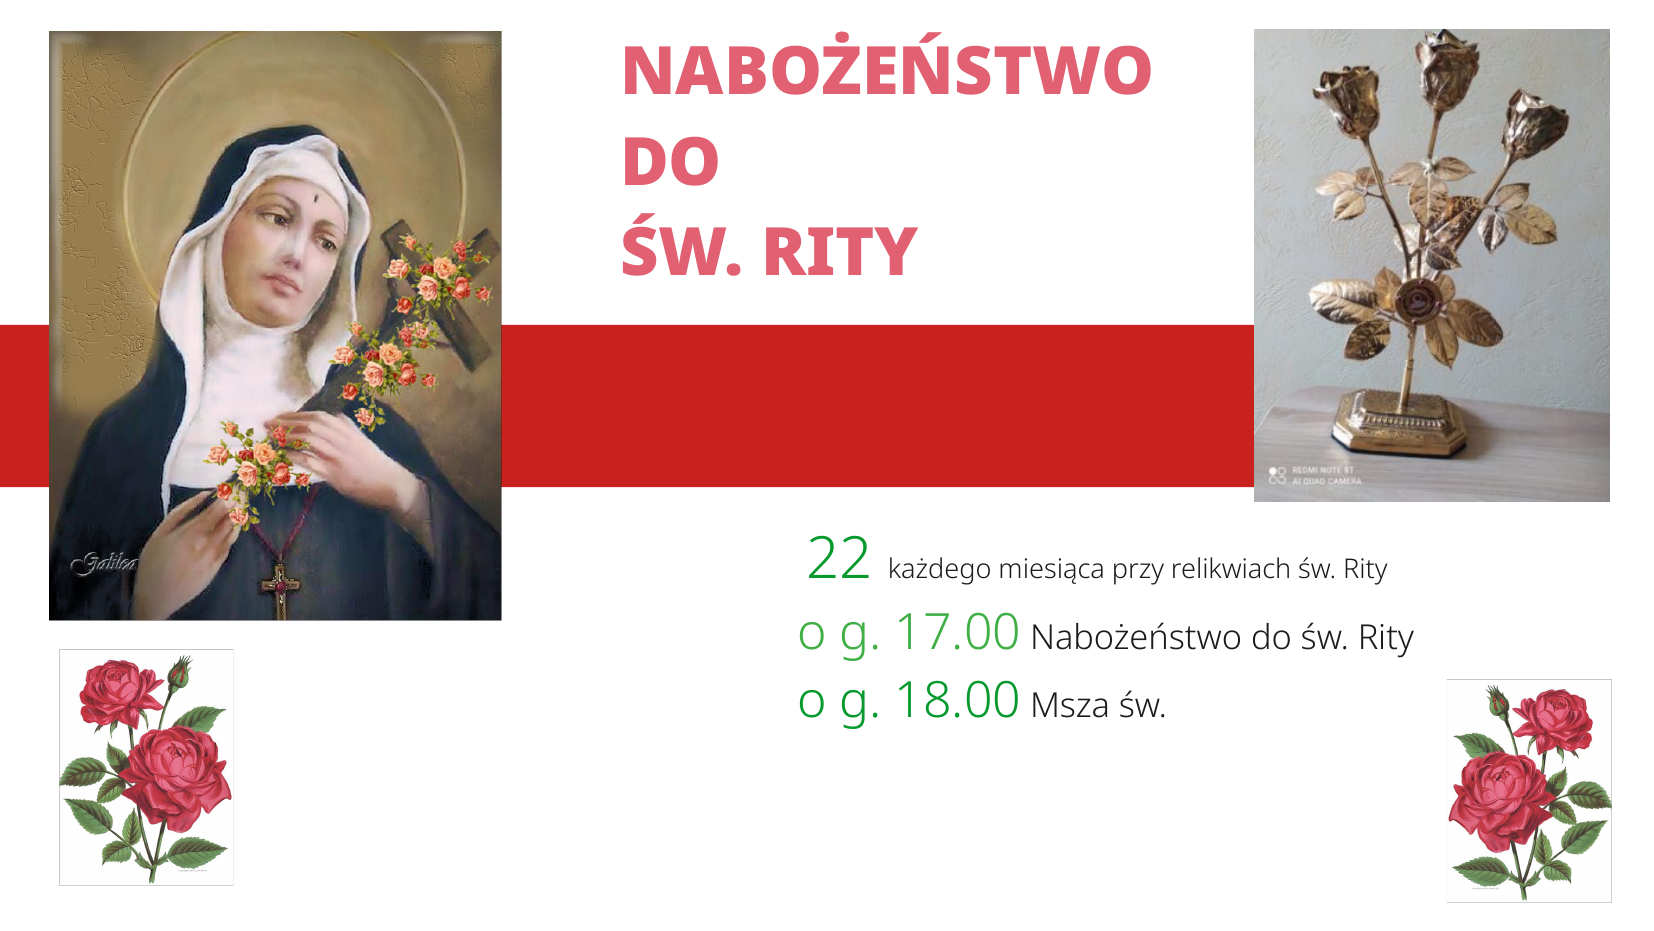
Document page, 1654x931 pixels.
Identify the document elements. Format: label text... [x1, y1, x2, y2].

title NABOŻEŃSTWO DO ŚW. RITY [620, 0, 1506, 296]
subtitle 22 każdego miesiąca przy relikwiach św. Rity o g. 17.00 Nabożeństwo do św. Rity o g. 18.00 Msza św. [797, 516, 1565, 827]
picture [1446, 679, 1612, 904]
picture [59, 649, 234, 886]
picture [1254, 29, 1610, 502]
picture [47, 29, 502, 621]
